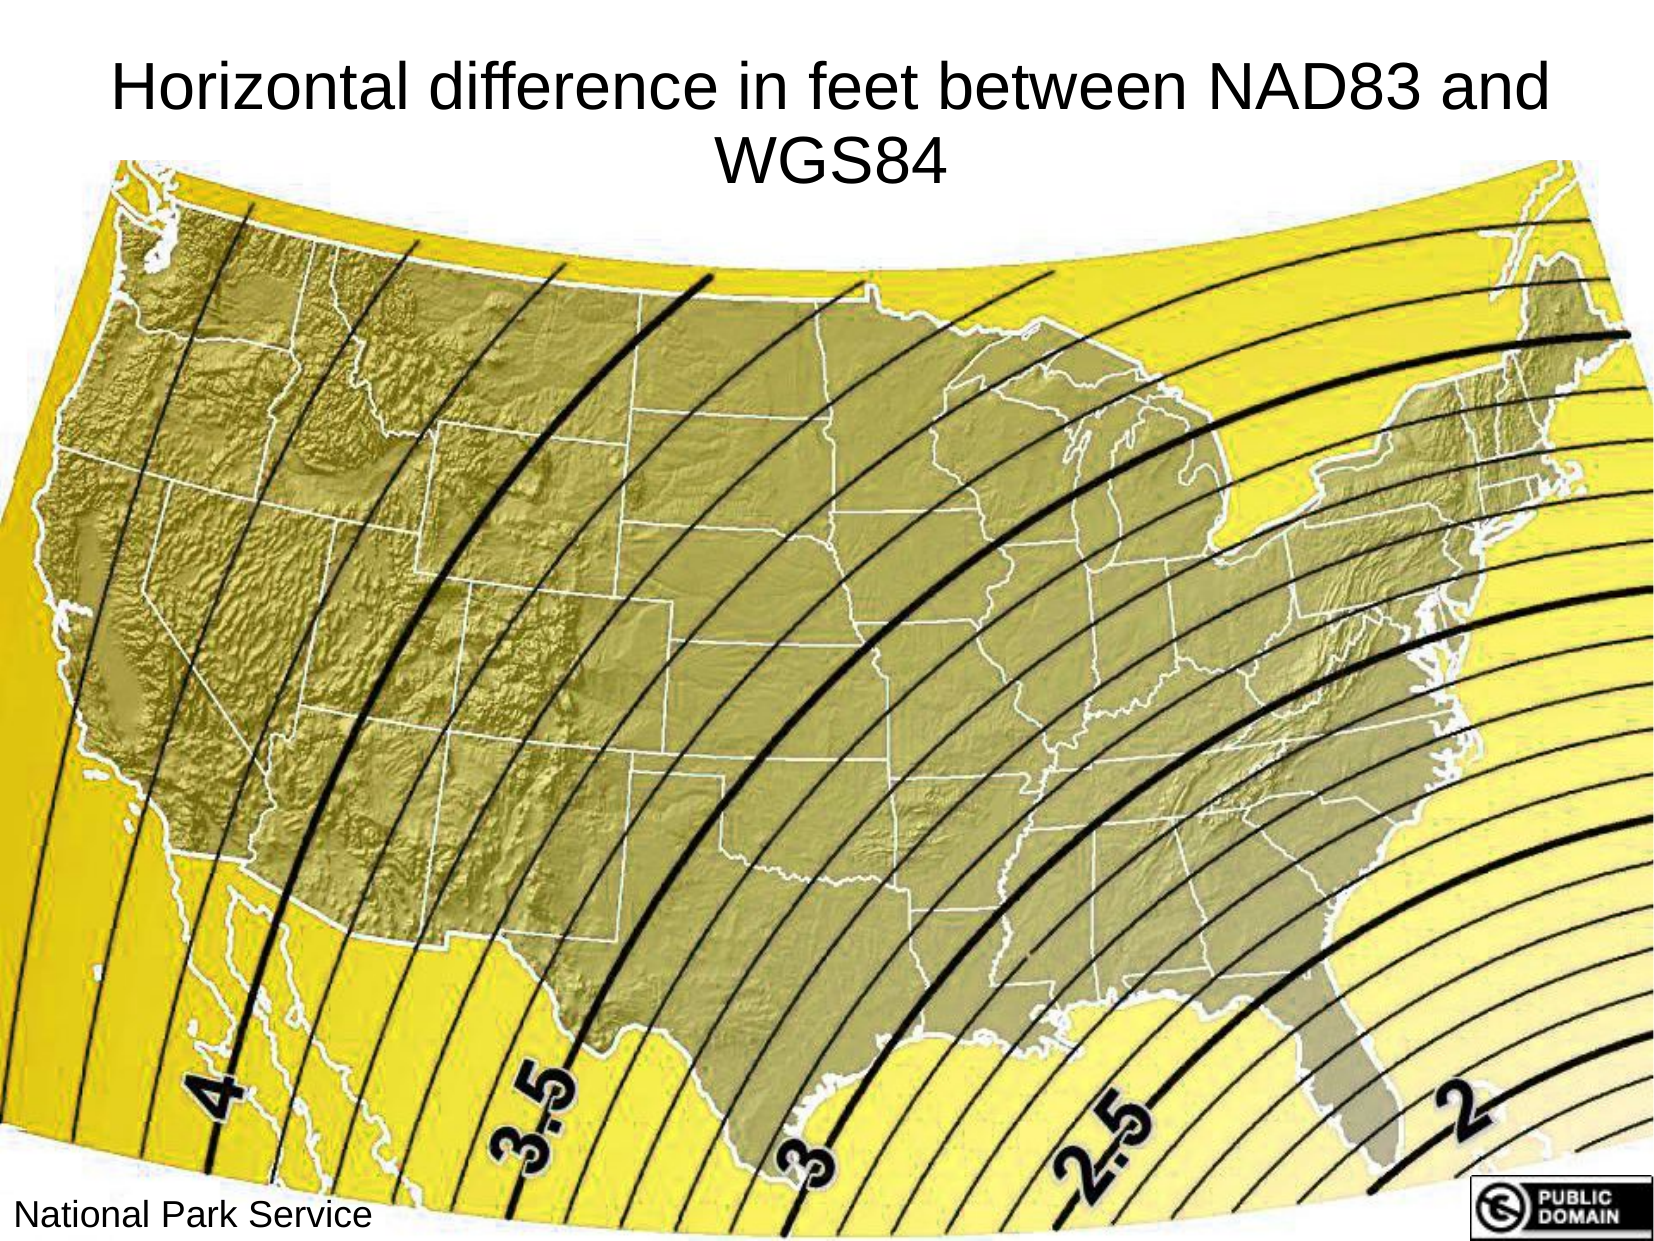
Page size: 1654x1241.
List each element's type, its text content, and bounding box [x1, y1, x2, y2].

title Horizontal difference in feet between NAD83 and WGS84 [0, 19, 1654, 227]
text_box National Park Service [0, 1185, 402, 1241]
picture [0, 227, 1654, 1241]
